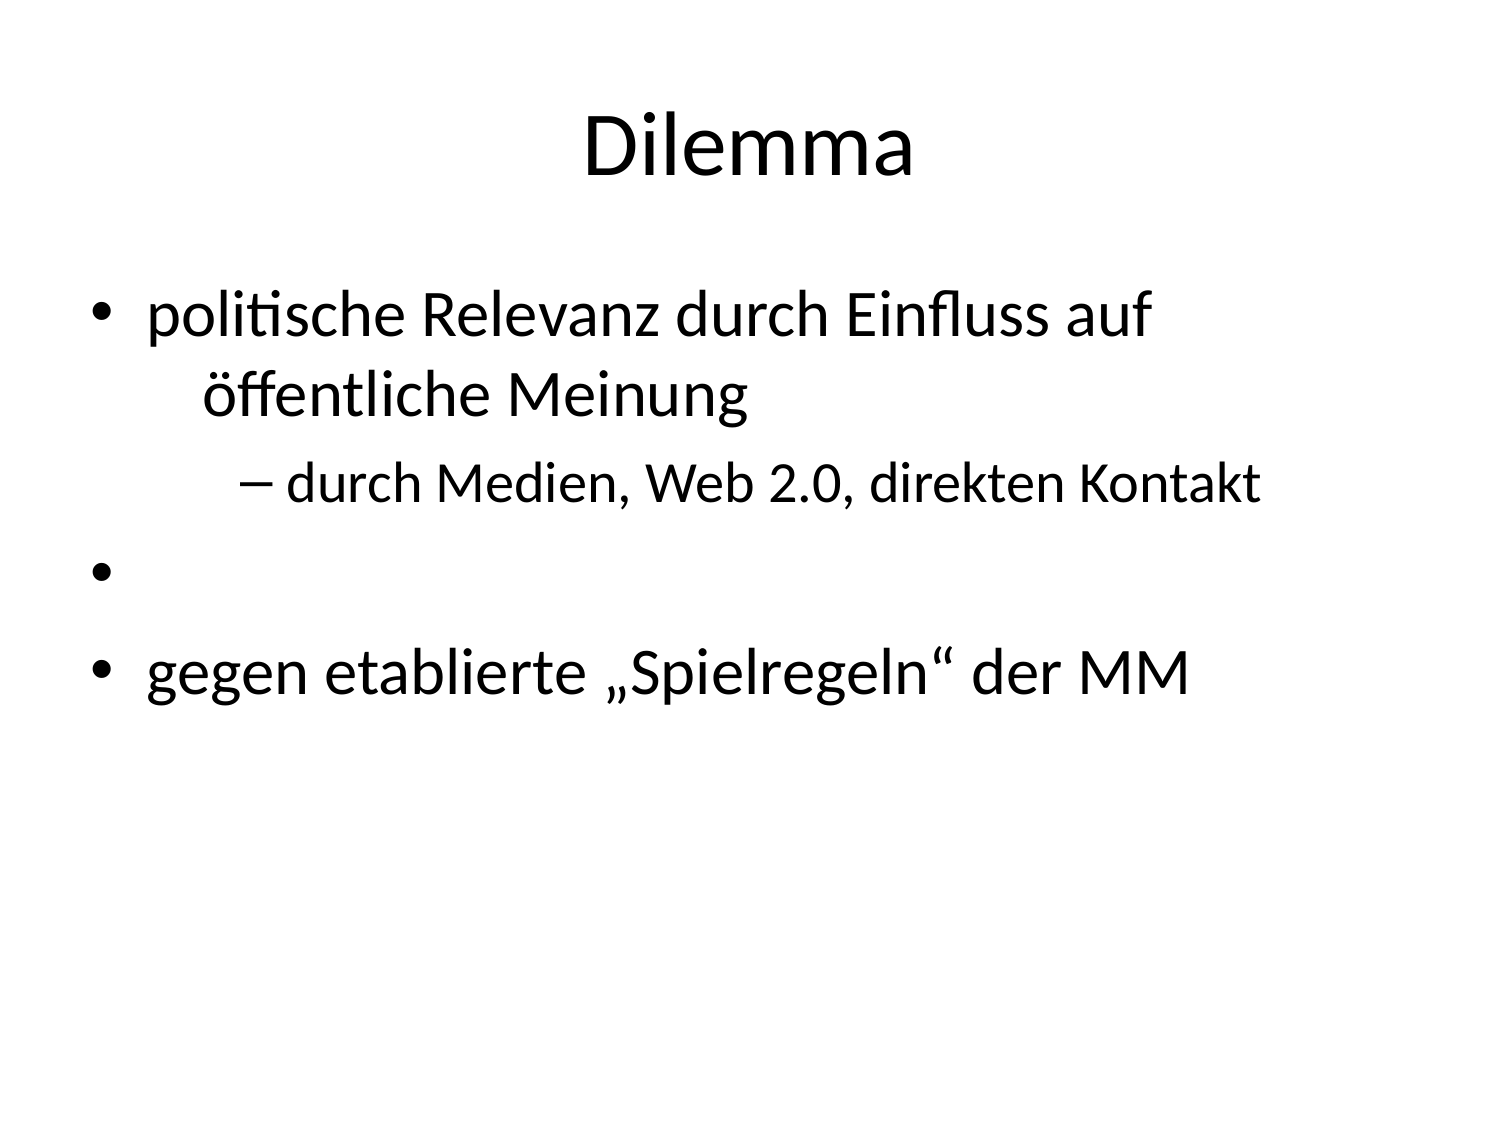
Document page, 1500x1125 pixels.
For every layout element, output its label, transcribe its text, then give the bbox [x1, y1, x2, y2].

title Dilemma [75, 45, 1426, 233]
list politische Relevanz durch Einfluss auf öffentliche Meinung durch Medien, Web 2.0, direkten Kontakt gegen etablierte „Spielregeln“ der MM [75, 262, 1426, 1005]
